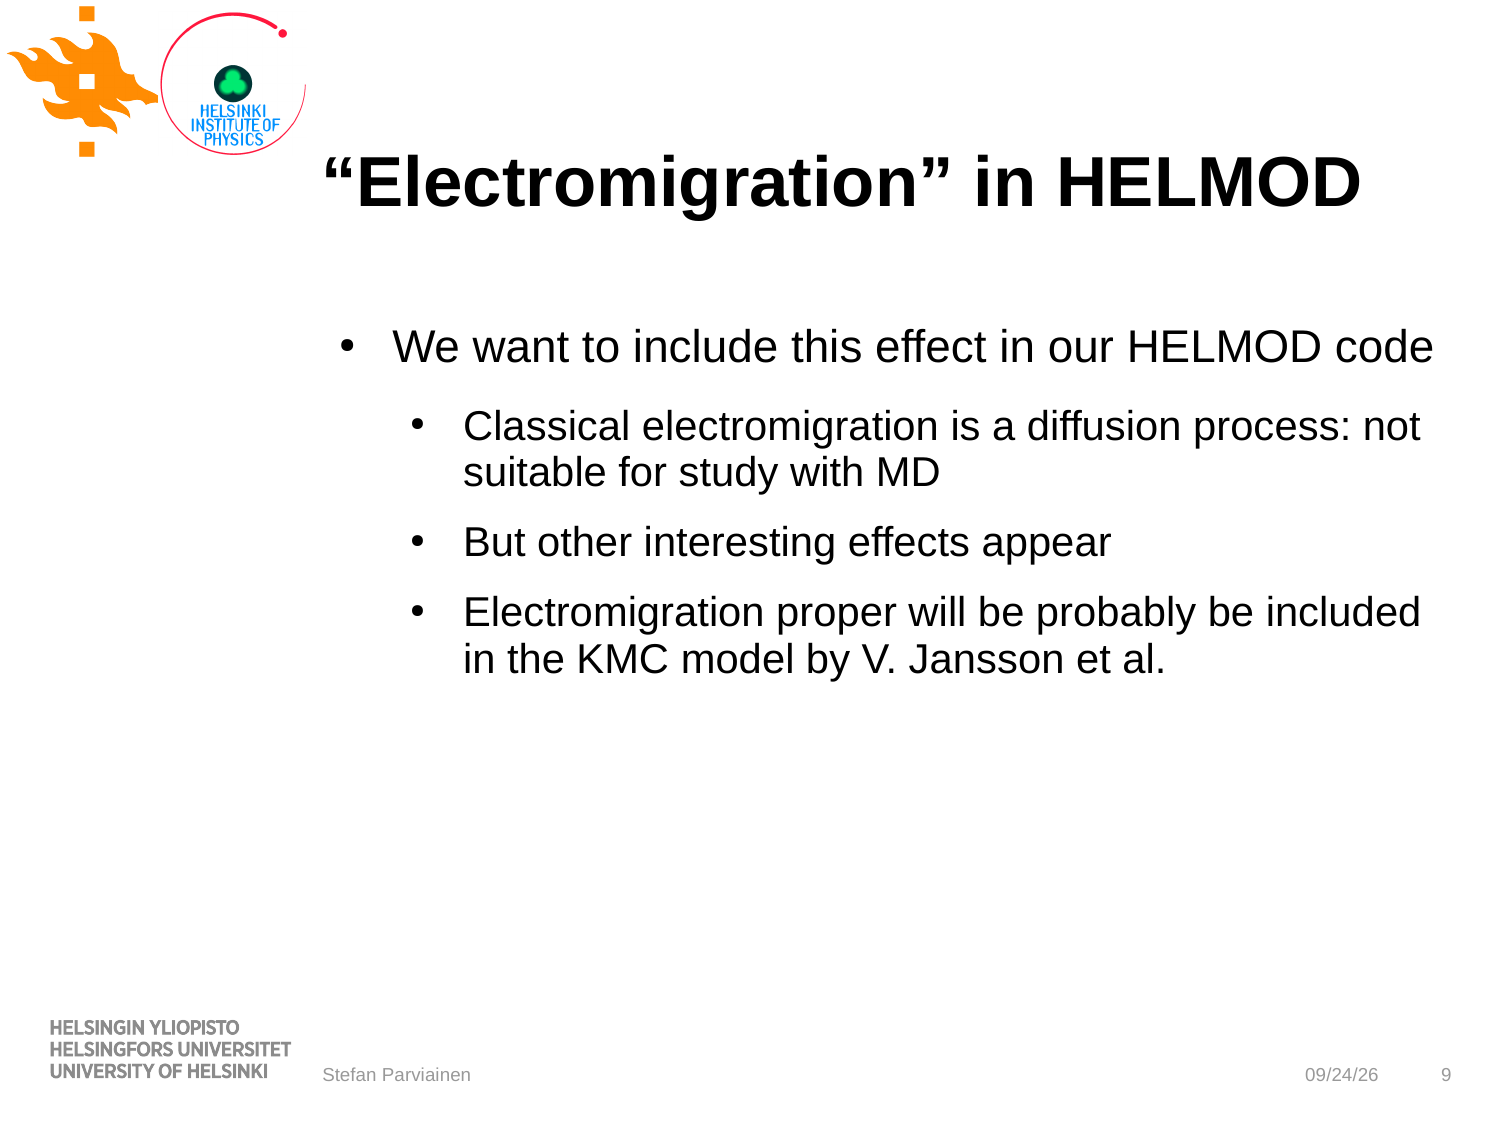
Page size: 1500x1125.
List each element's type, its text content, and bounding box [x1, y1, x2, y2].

picture [32, 1001, 309, 1096]
list We want to include this effect in our HELMOD code Classical electromigration is a diffusion process: not suitable for study with MD But other interesting effects appear Electromigration proper will be probably be included in the KMC model by V. Jansson et al. [321, 321, 1447, 974]
title “Electromigration” in HELMOD [321, 87, 1447, 276]
picture [0, 0, 307, 171]
